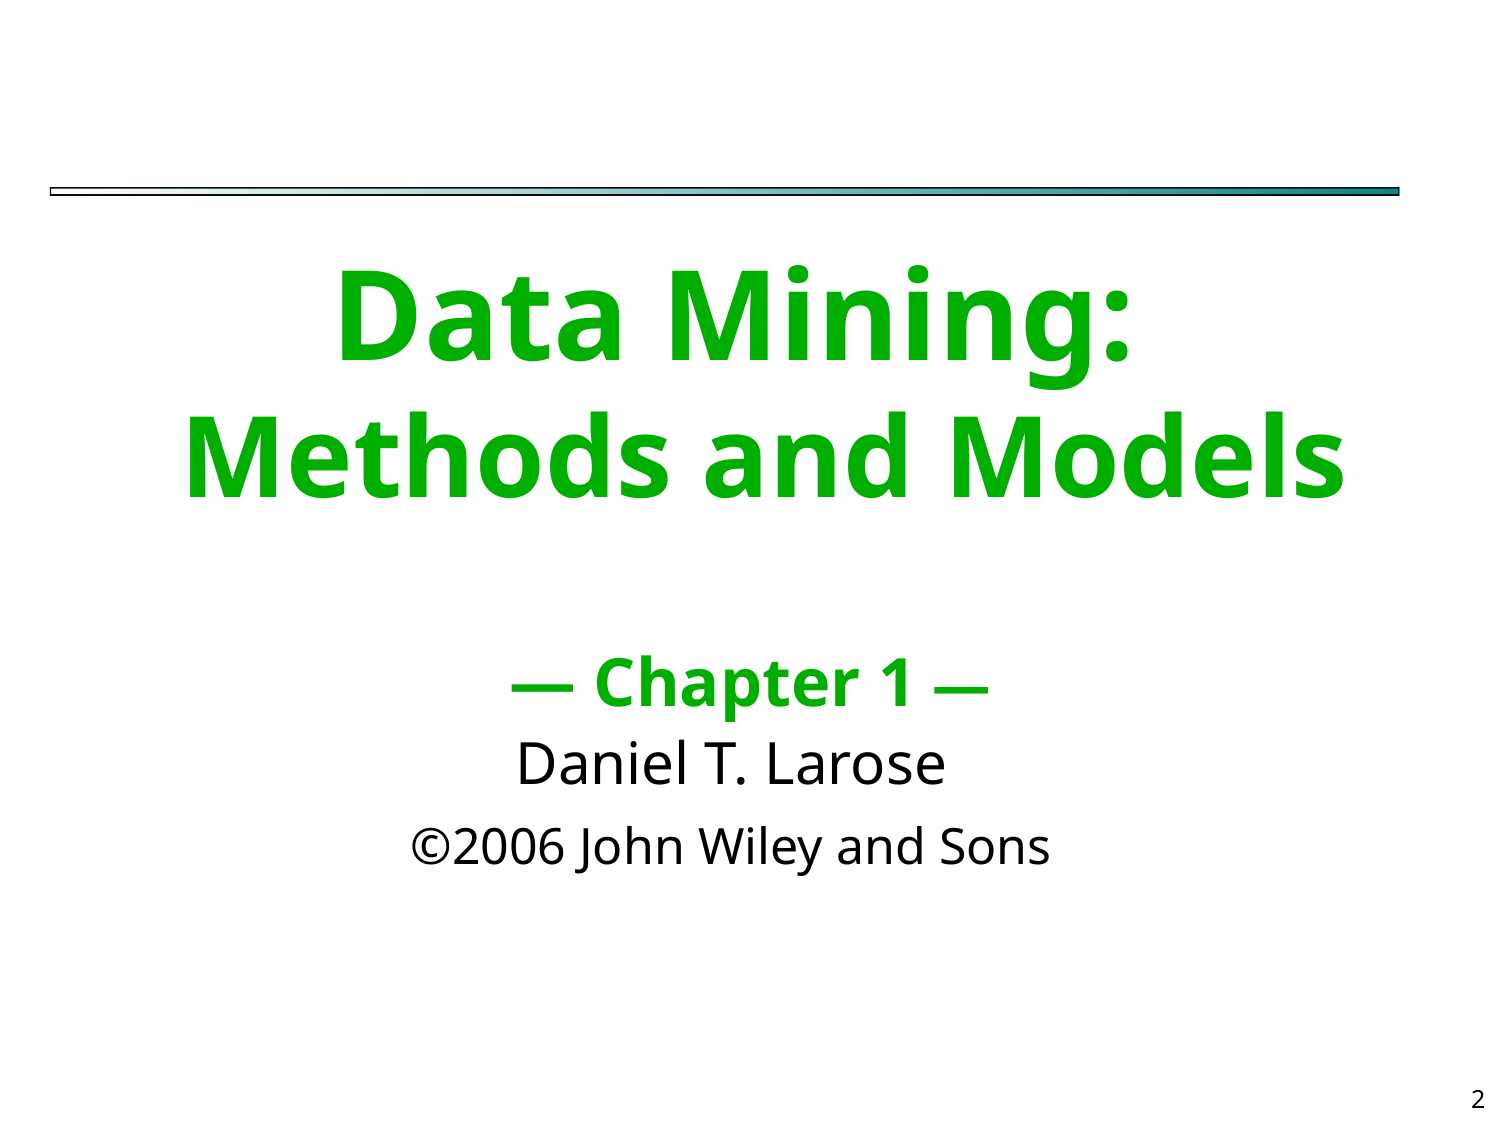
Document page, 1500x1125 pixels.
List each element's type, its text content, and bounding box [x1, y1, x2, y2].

title Data Mining: Methods and Models — Chapter 1 — [87, 92, 1413, 711]
list Daniel T. Larose ©2006 John Wiley and Sons [49, 711, 1413, 1087]
text_box <number> [1187, 1062, 1500, 1125]
